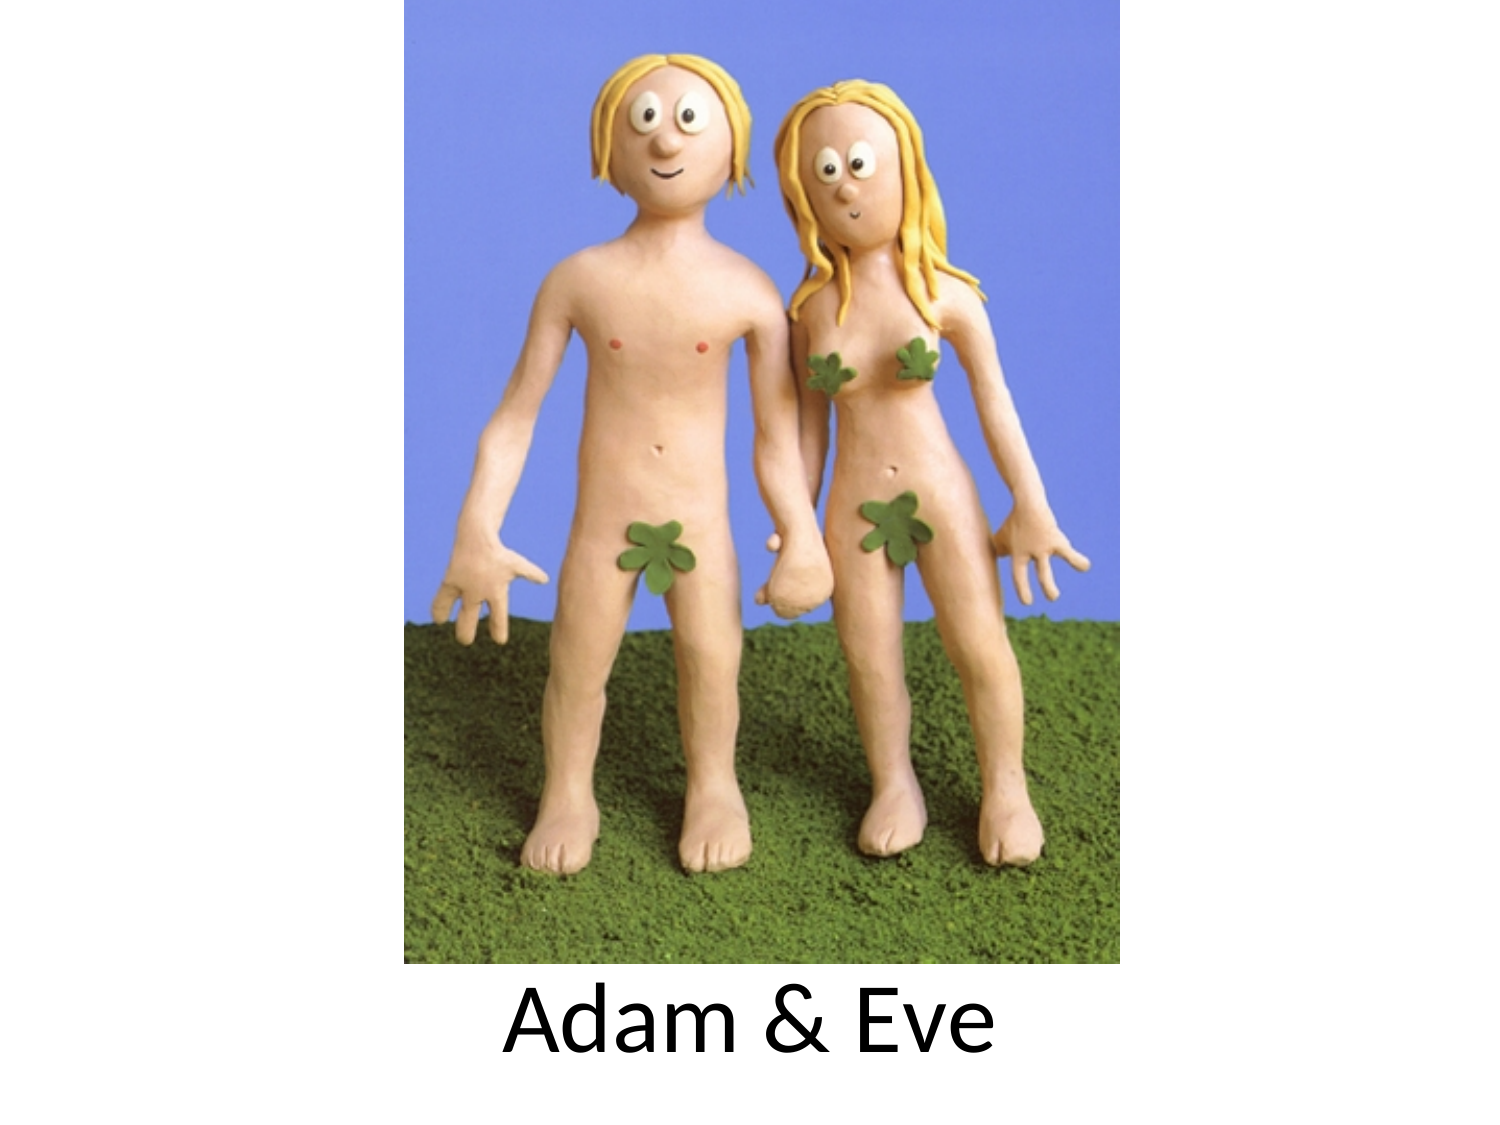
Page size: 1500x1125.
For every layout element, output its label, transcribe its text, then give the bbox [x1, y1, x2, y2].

text_box Adam & Eve [75, 937, 1425, 1088]
picture [404, 0, 1120, 964]
